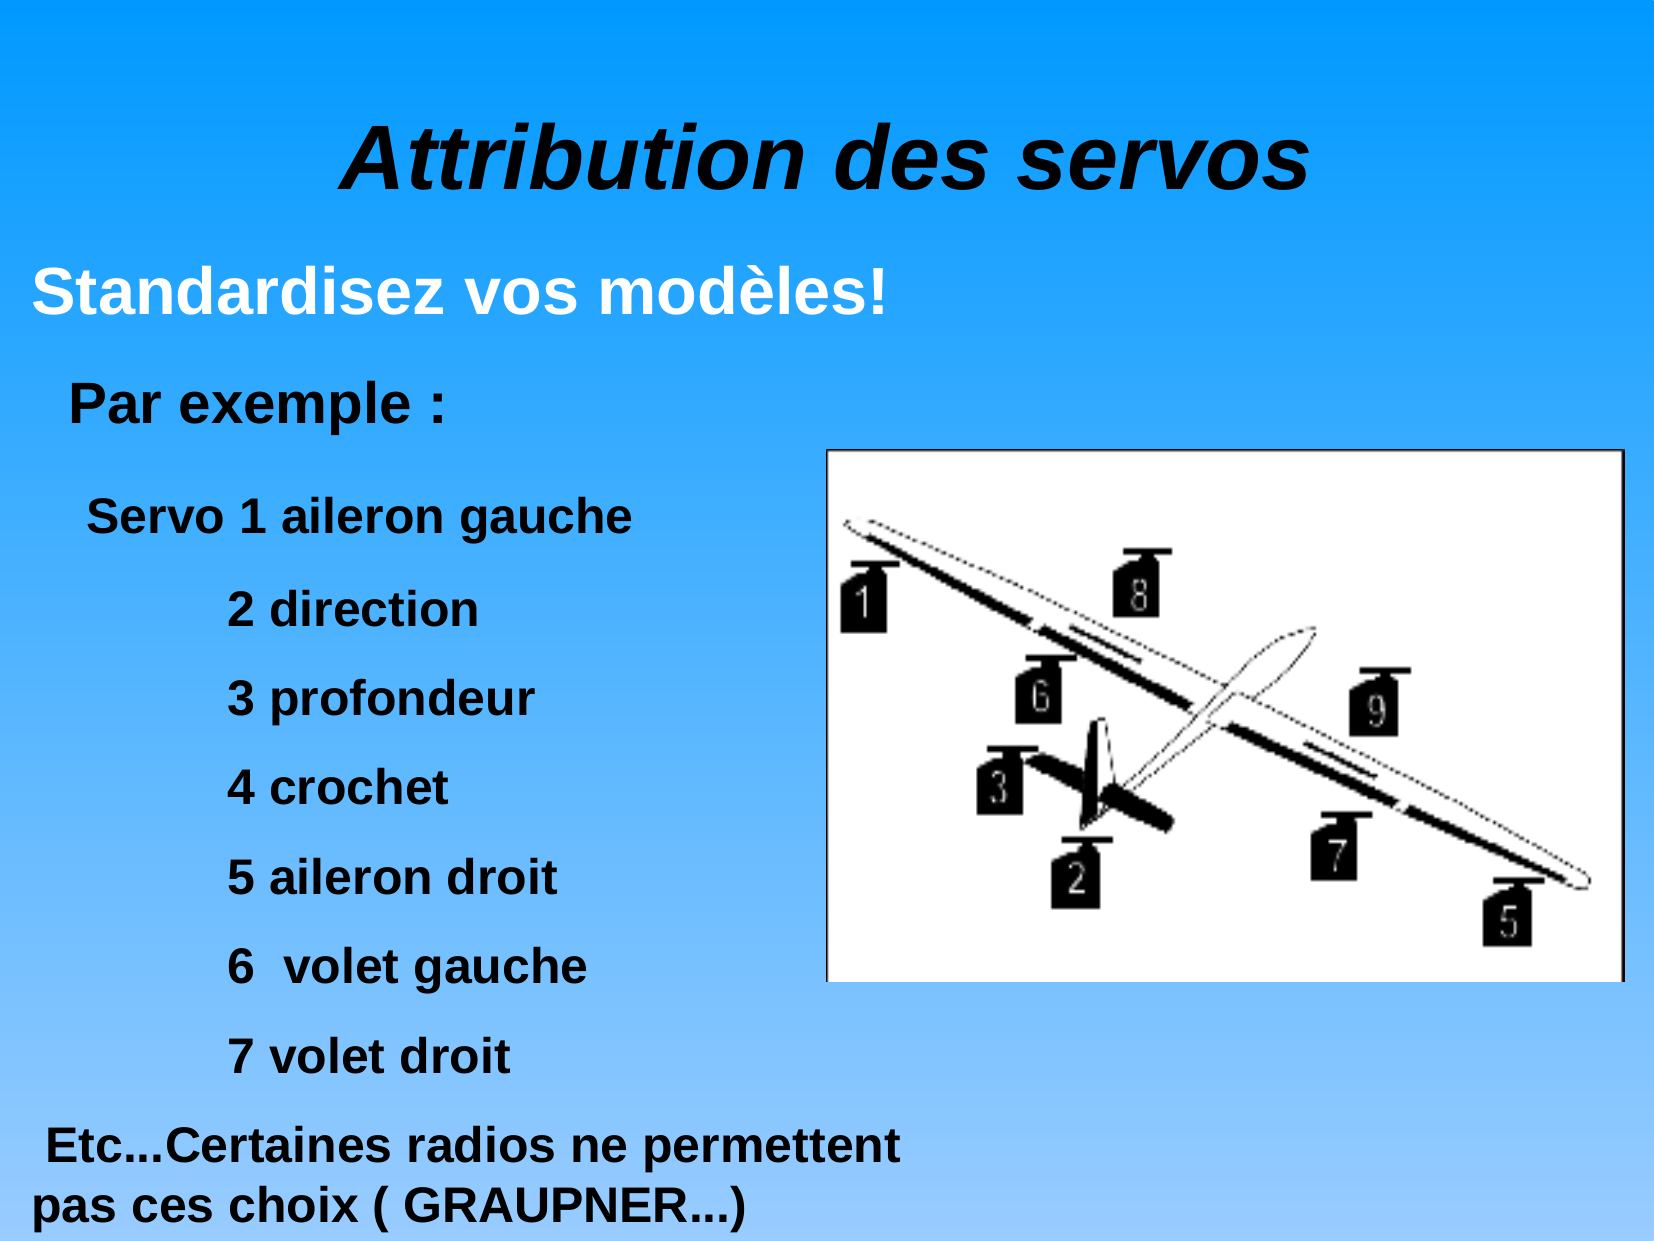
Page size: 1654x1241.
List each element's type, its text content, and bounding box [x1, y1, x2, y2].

title Attribution des servos [948, 97, 1571, 209]
subtitle Standardisez vos modèles! Par exemple : Servo 1 aileron gauche 2 direction 3 profondeur 4 crochet 5 aileron droit 6 volet gauche 7 volet droit Etc...Certaines radios ne permettent pas ces choix ( GRAUPNER...) [31, 0, 948, 1241]
picture [826, 449, 1625, 982]
